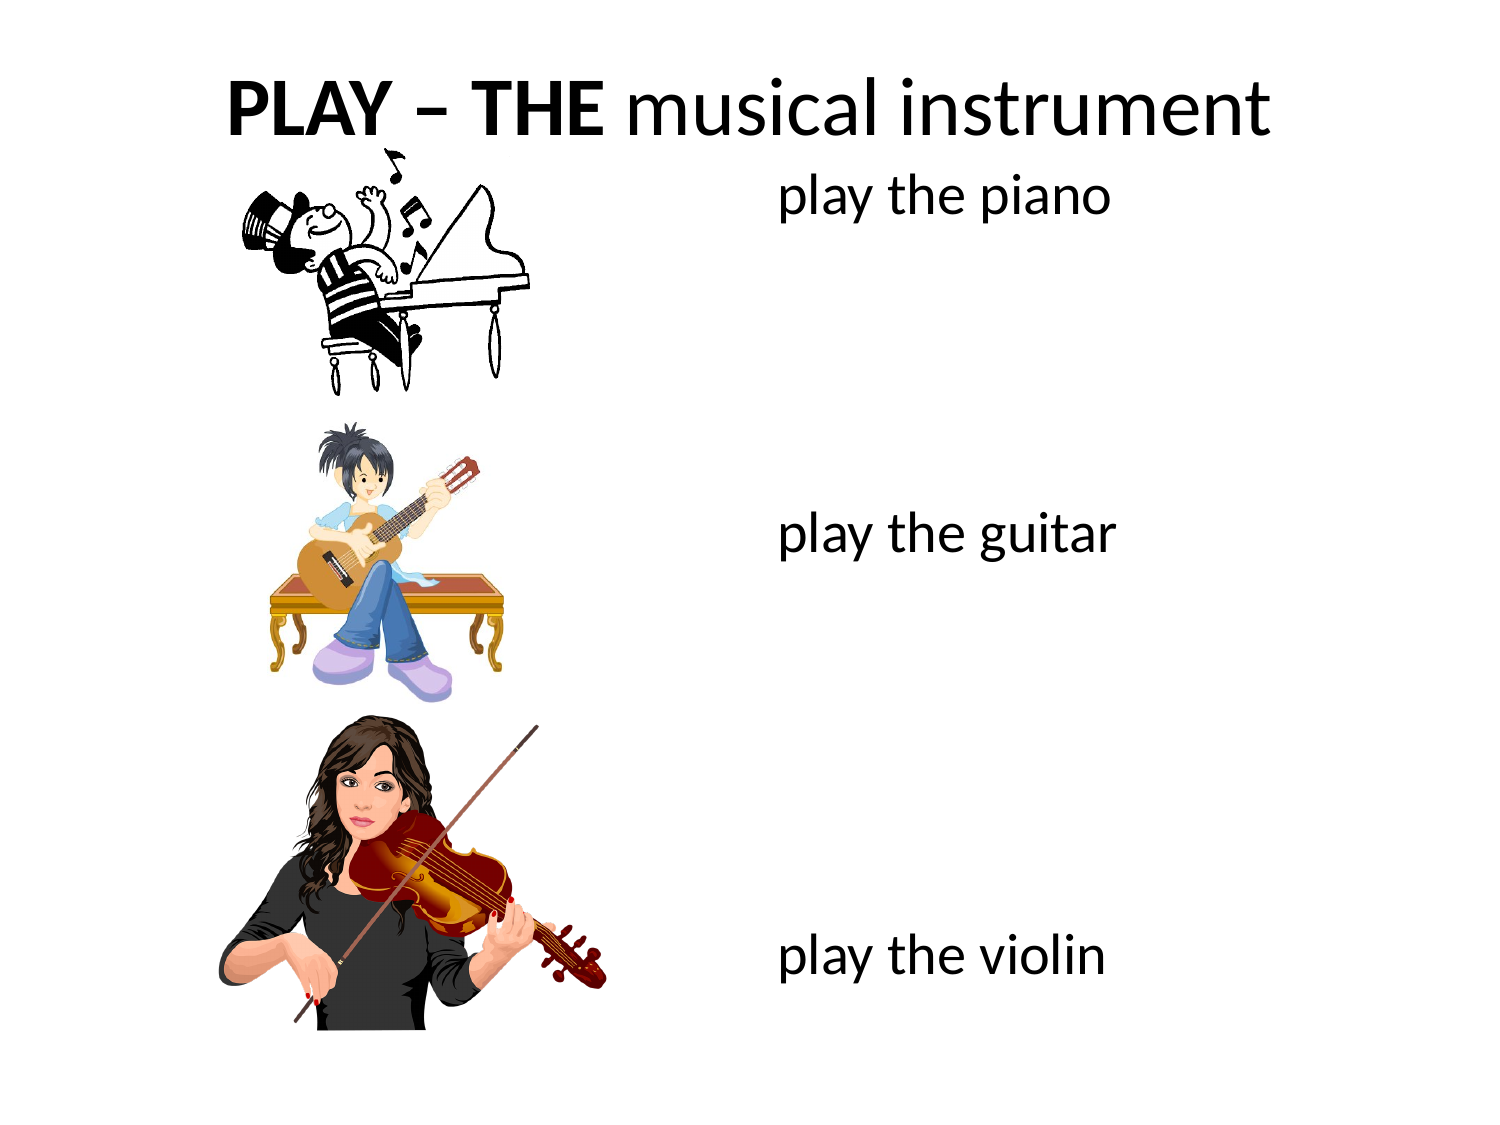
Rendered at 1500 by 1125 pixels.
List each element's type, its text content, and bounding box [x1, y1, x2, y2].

list play the piano play the guitar play the violin [762, 149, 1426, 1095]
title PLAY – THE musical instrument [75, 45, 1426, 150]
picture [267, 420, 504, 704]
picture [242, 149, 530, 396]
picture [218, 708, 607, 1031]
